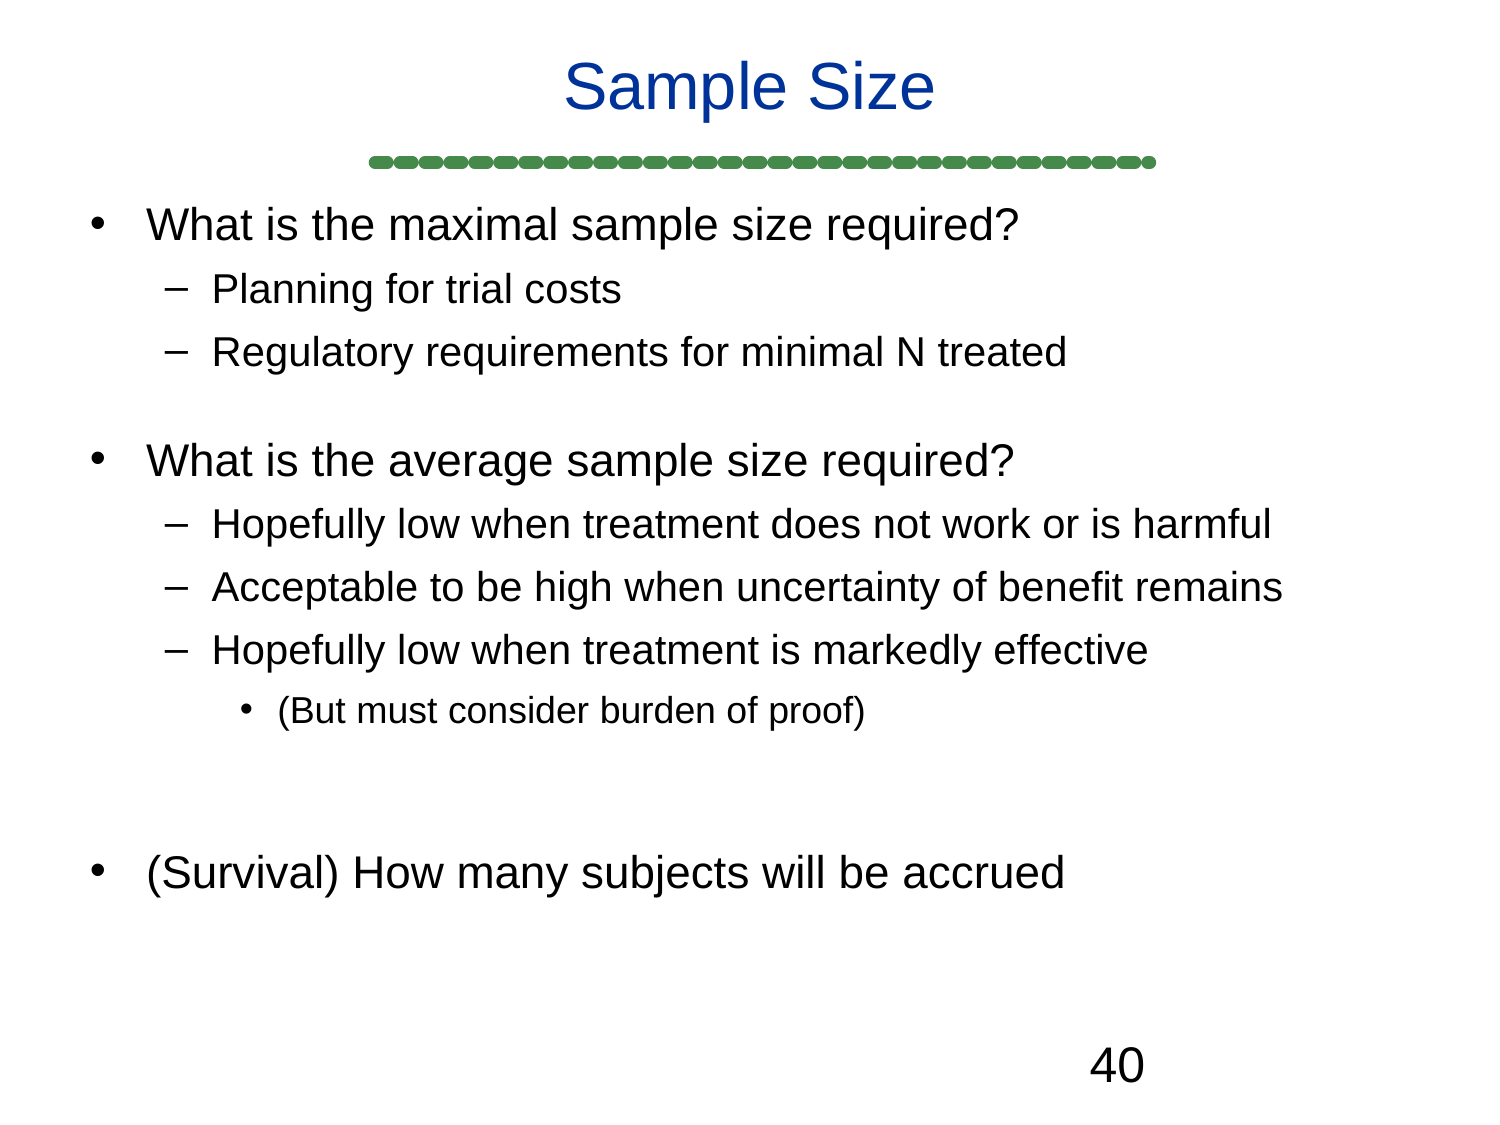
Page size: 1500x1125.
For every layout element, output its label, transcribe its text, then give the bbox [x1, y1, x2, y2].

title Sample Size [37, 24, 1463, 141]
list What is the maximal sample size required? Planning for trial costs Regulatory requirements for minimal N treated What is the average sample size required? Hopefully low when treatment does not work or is harmful Acceptable to be high when uncertainty of benefit remains Hopefully low when treatment is markedly effective (But must consider burden of proof) (Survival) How many subjects will be accrued [75, 187, 1426, 1050]
